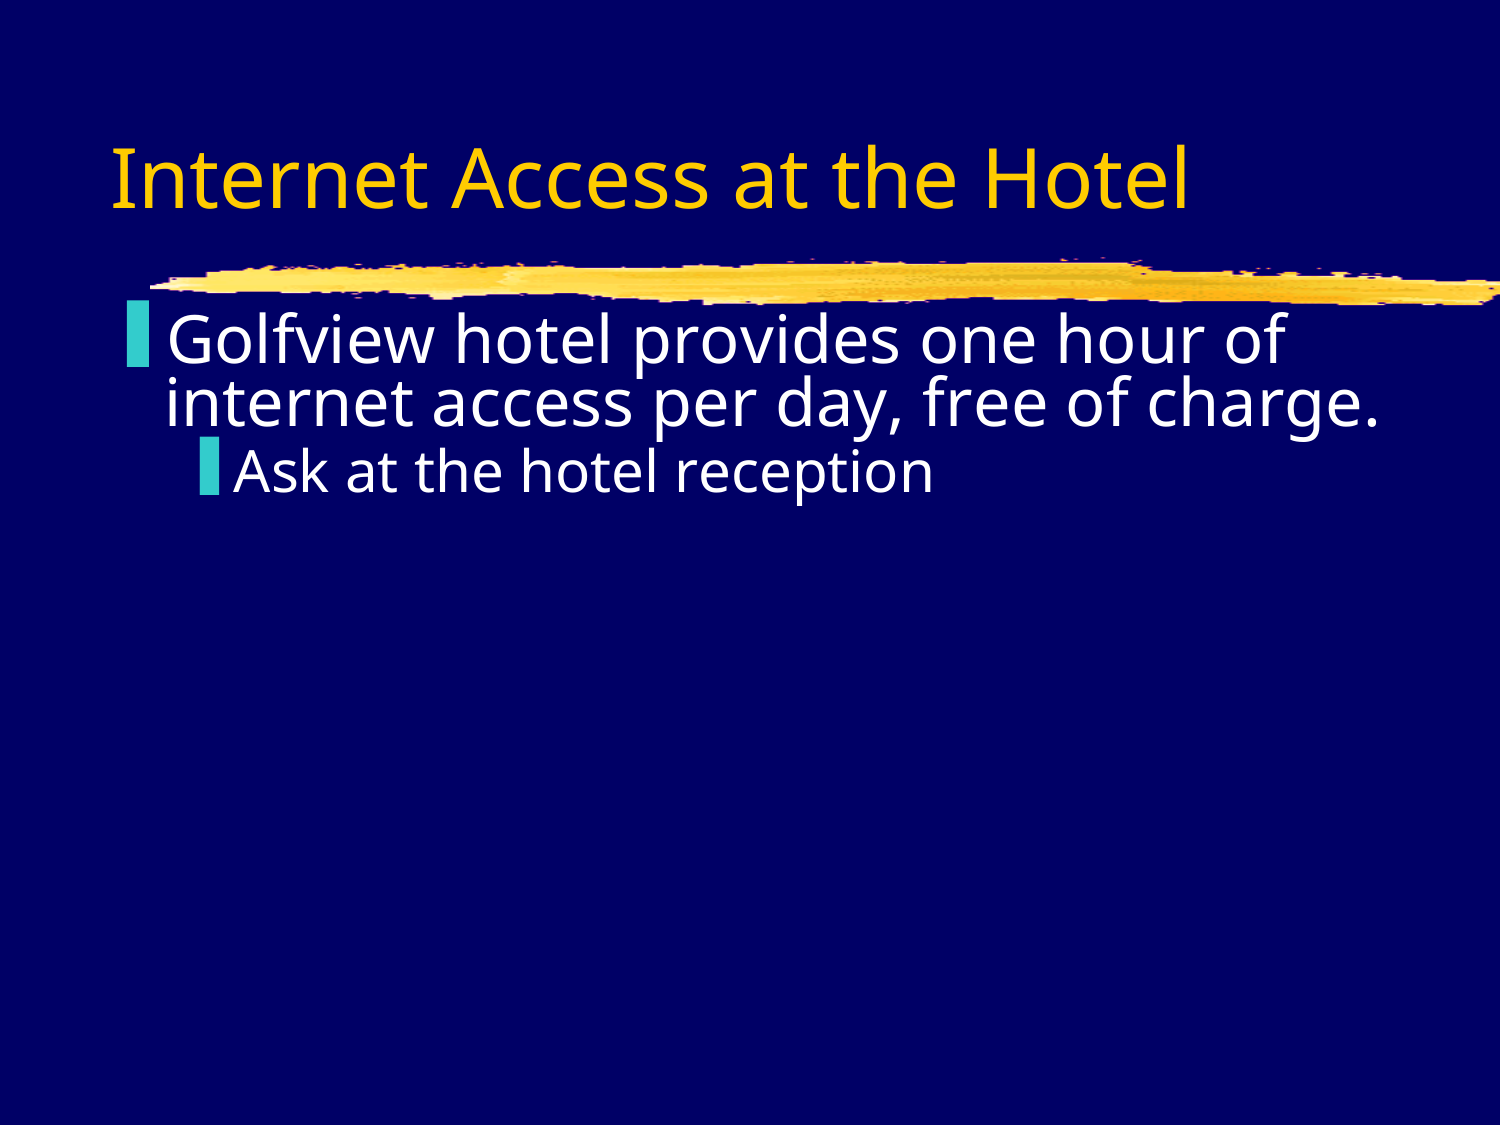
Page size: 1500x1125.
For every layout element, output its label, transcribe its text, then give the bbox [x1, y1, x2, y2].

title Internet Access at the Hotel [110, 78, 1391, 297]
list Golfview hotel provides one hour of internet access per day, free of charge. Ask at the hotel reception [110, 312, 1391, 1118]
picture [150, 252, 1500, 316]
